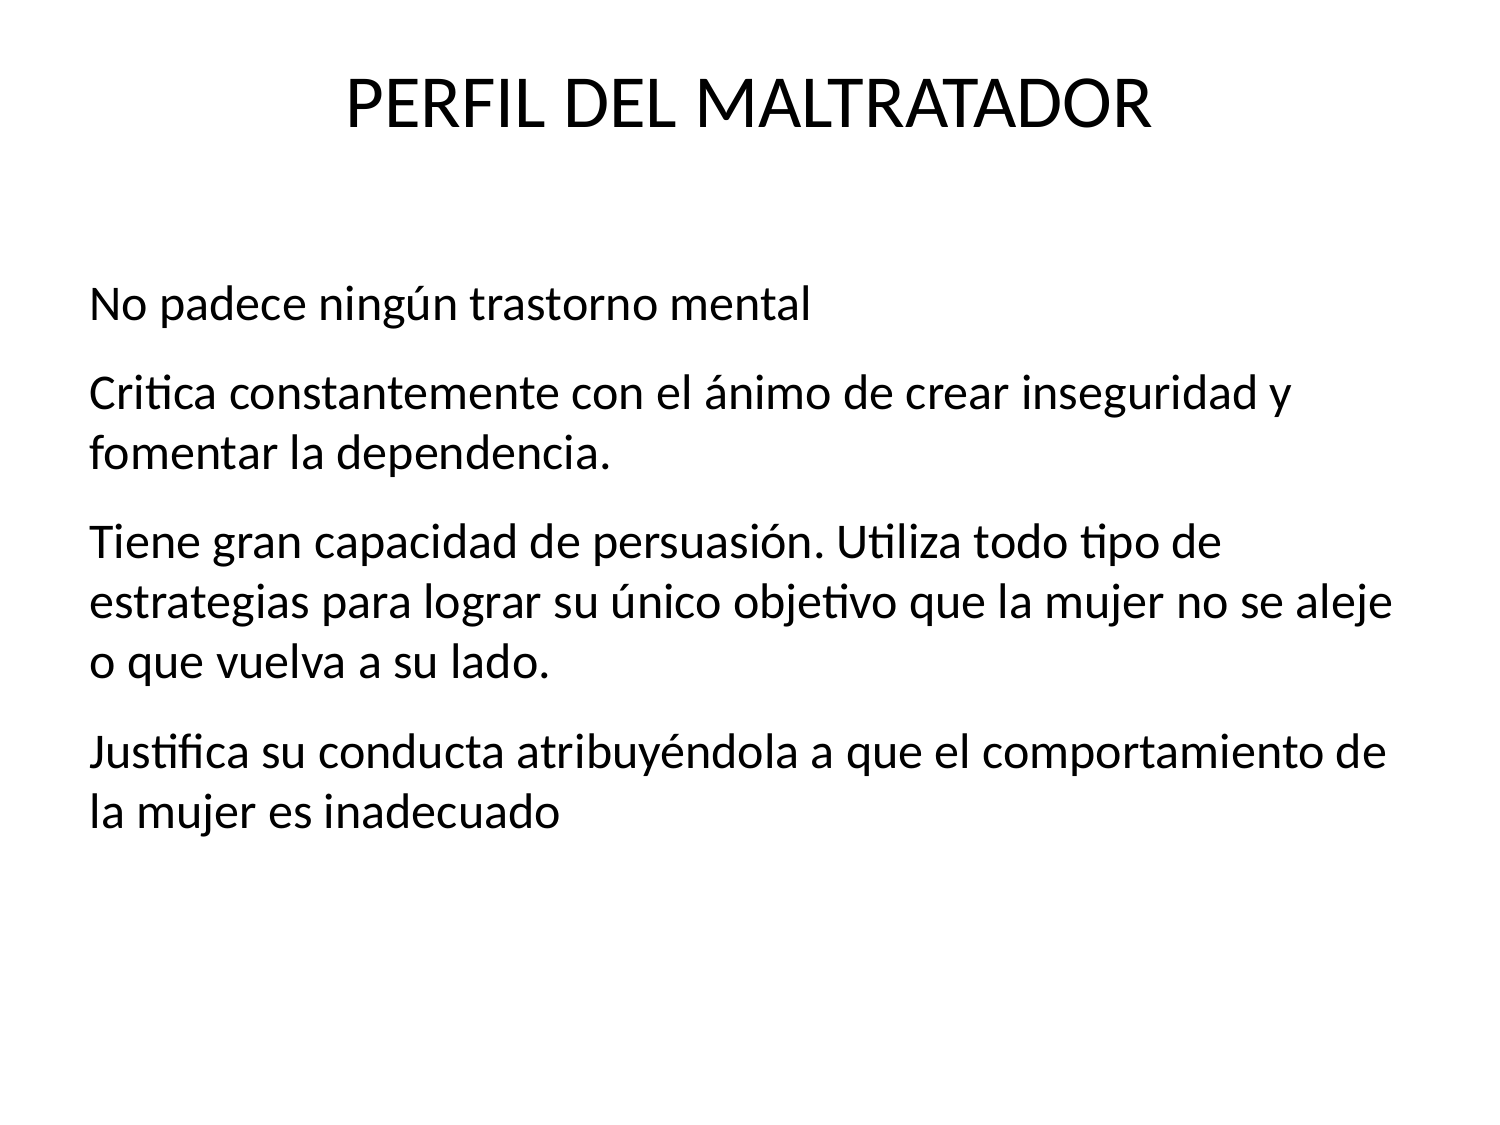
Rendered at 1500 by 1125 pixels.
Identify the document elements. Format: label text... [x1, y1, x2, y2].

title PERFIL DEL MALTRATADOR [75, 45, 1425, 248]
list No padece ningún trastorno mental Critica constantemente con el ánimo de crear inseguridad y fomentar la dependencia. Tiene gran capacidad de persuasión. Utiliza todo tipo de estrategias para lograr su único objetivo que la mujer no se aleje o que vuelva a su lado. Justifica su conducta atribuyéndola a que el comportamiento de la mujer es inadecuado [75, 262, 1425, 1020]
